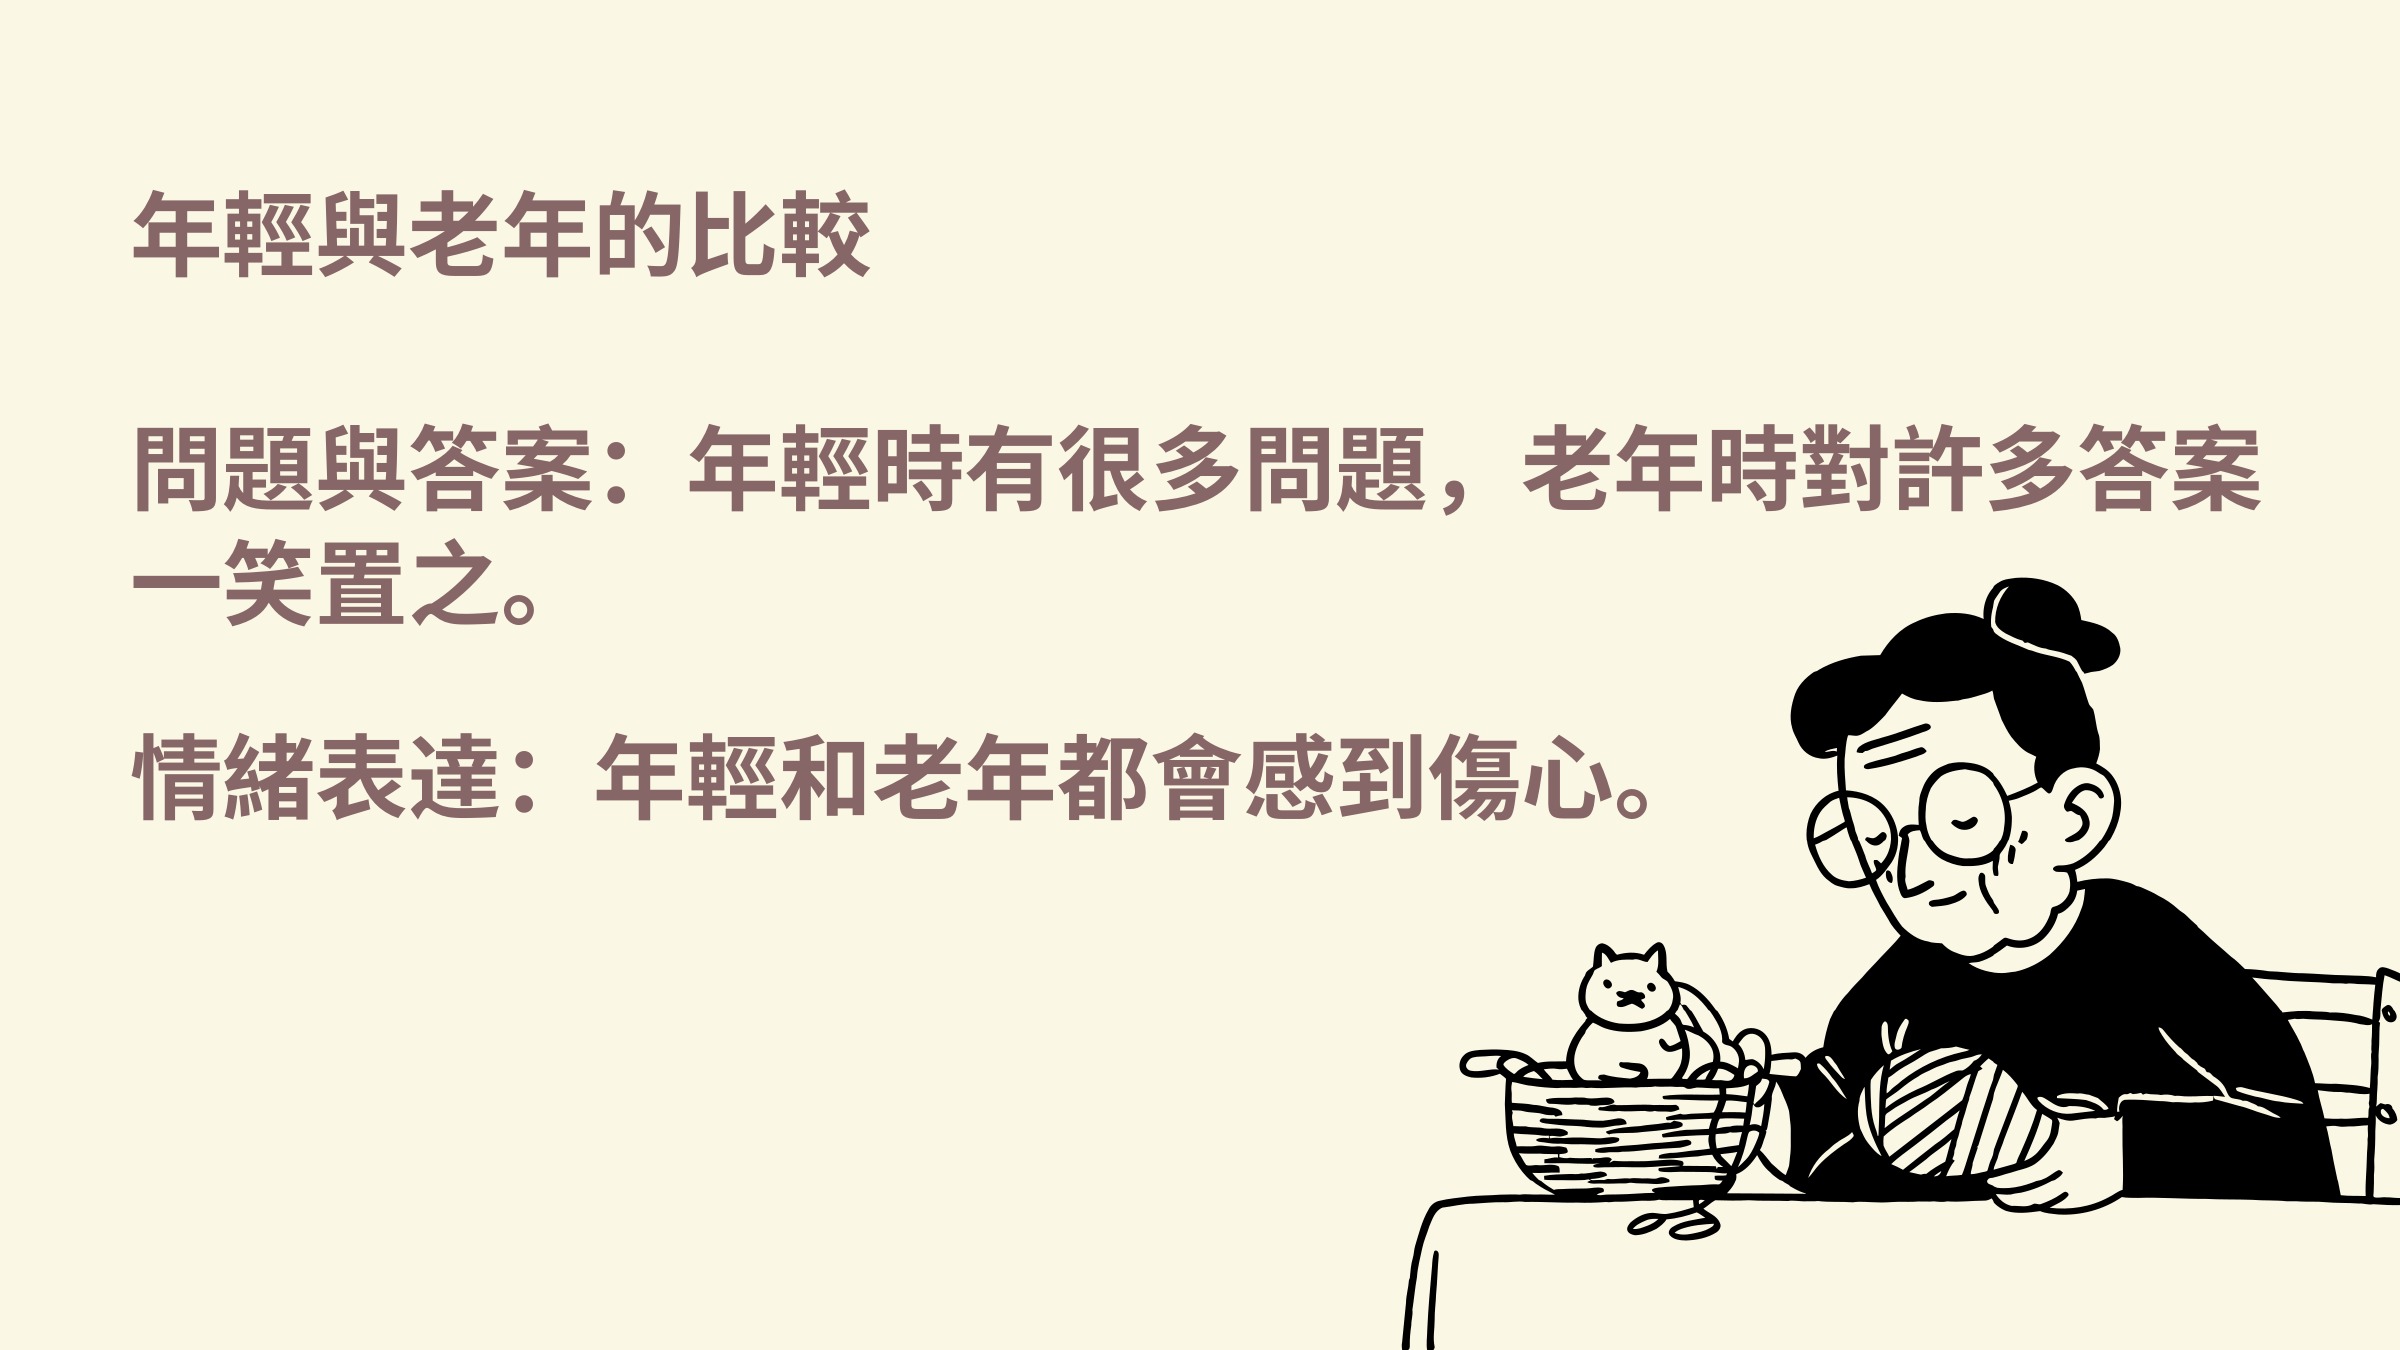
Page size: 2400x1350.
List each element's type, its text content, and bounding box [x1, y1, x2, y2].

text_box 情緒表達：年輕和老年都會感到傷心。 [130, 715, 1382, 831]
picture [1382, 332, 2400, 1350]
text_box 年輕與老年的比較 [130, 172, 1175, 288]
text_box 問題與答案：年輕時有很多問題，老年時對許多答案一笑置之。 [130, 406, 1382, 639]
